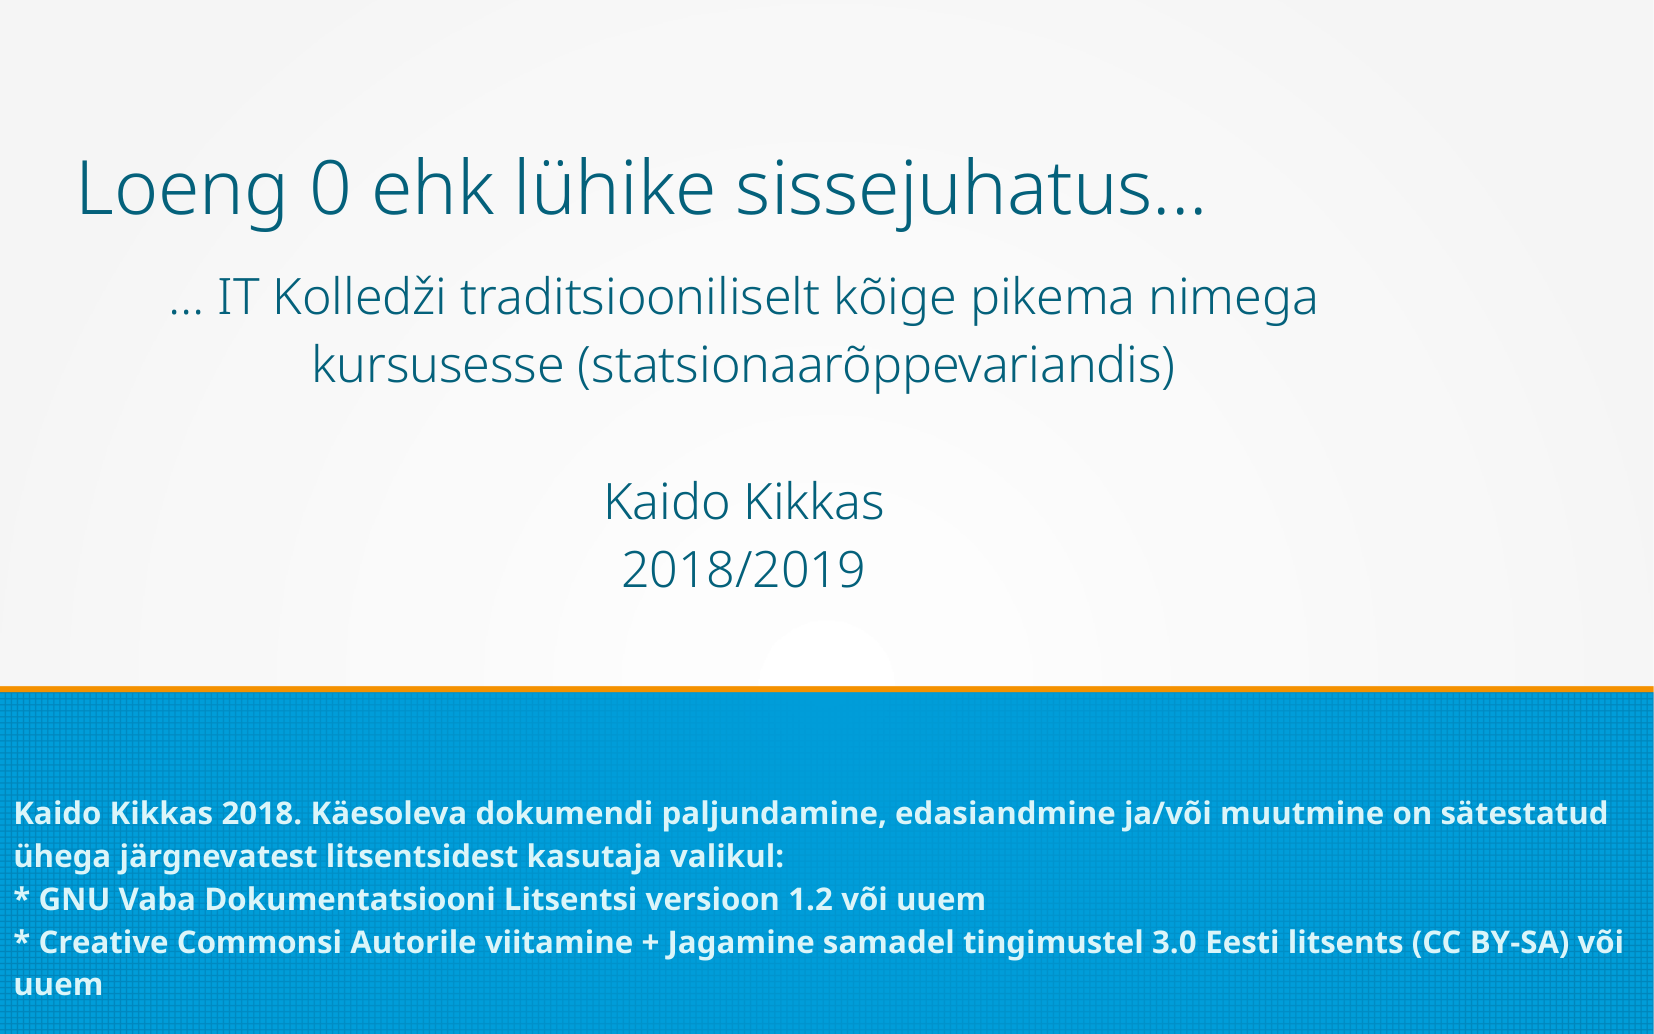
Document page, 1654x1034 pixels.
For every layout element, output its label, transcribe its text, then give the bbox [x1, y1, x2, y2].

title ... IT Kolledži traditsiooniliselt kõige pikema nimega kursusesse (statsionaarõppevariandis) Kaido Kikkas 2018/2019 [47, 259, 1441, 603]
subtitle Kaido Kikkas 2018. Käesoleva dokumendi paljundamine, edasiandmine ja/või muutmine on sätestatud ühega järgnevatest litsentsidest kasutaja valikul: * GNU Vaba Dokumentatsiooni Litsentsi versioon 1.2 või uuem * Creative Commonsi Autorile viitamine + Jagamine samadel tingimustel 3.0 Eesti litsents (CC BY-SA) või uuem [13, 791, 1630, 1004]
picture [0, 0, 1654, 692]
title Loeng 0 ehk lühike sissejuhatus... [75, 37, 1501, 237]
